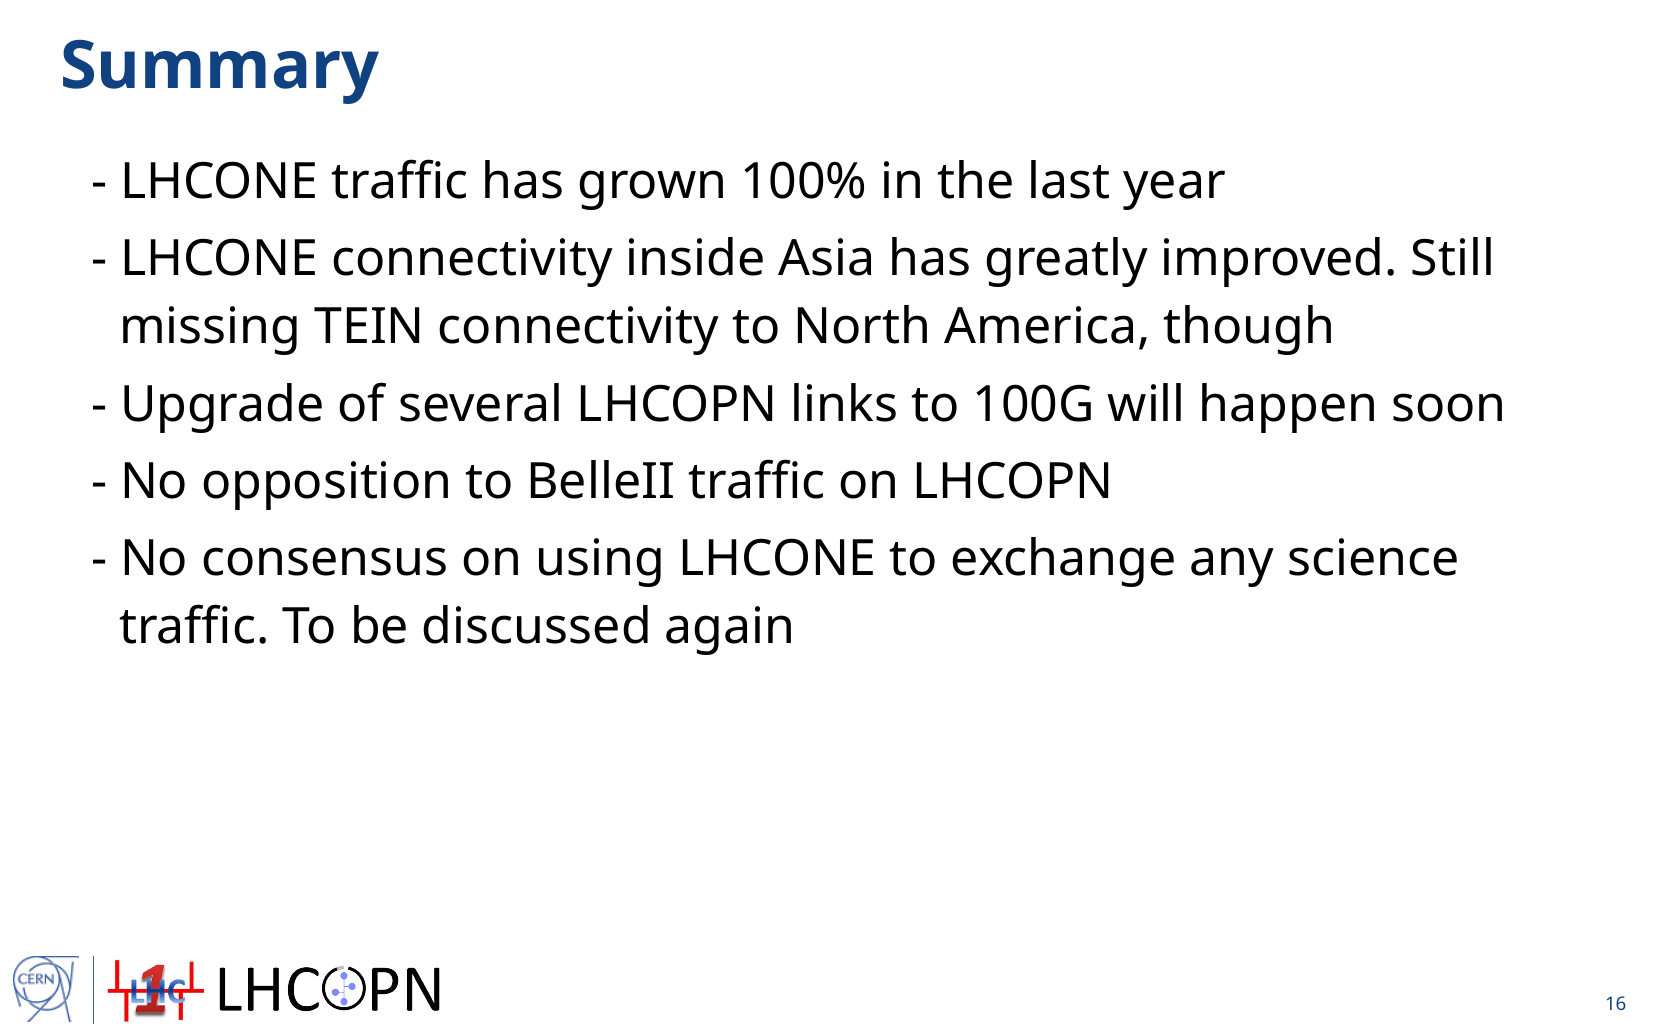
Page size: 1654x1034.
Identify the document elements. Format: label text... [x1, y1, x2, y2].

title Summary [60, 0, 1528, 138]
picture [13, 956, 76, 1032]
text_box - LHCONE traffic has grown 100% in the last year - LHCONE connectivity inside Asia has greatly improved. Still missing TEIN connectivity to North America, though - Upgrade of several LHCOPN links to 100G will happen soon - No opposition to BelleII traffic on LHCOPN - No consensus on using LHCONE to exchange any science traffic. To be discussed again [76, 137, 1632, 1032]
